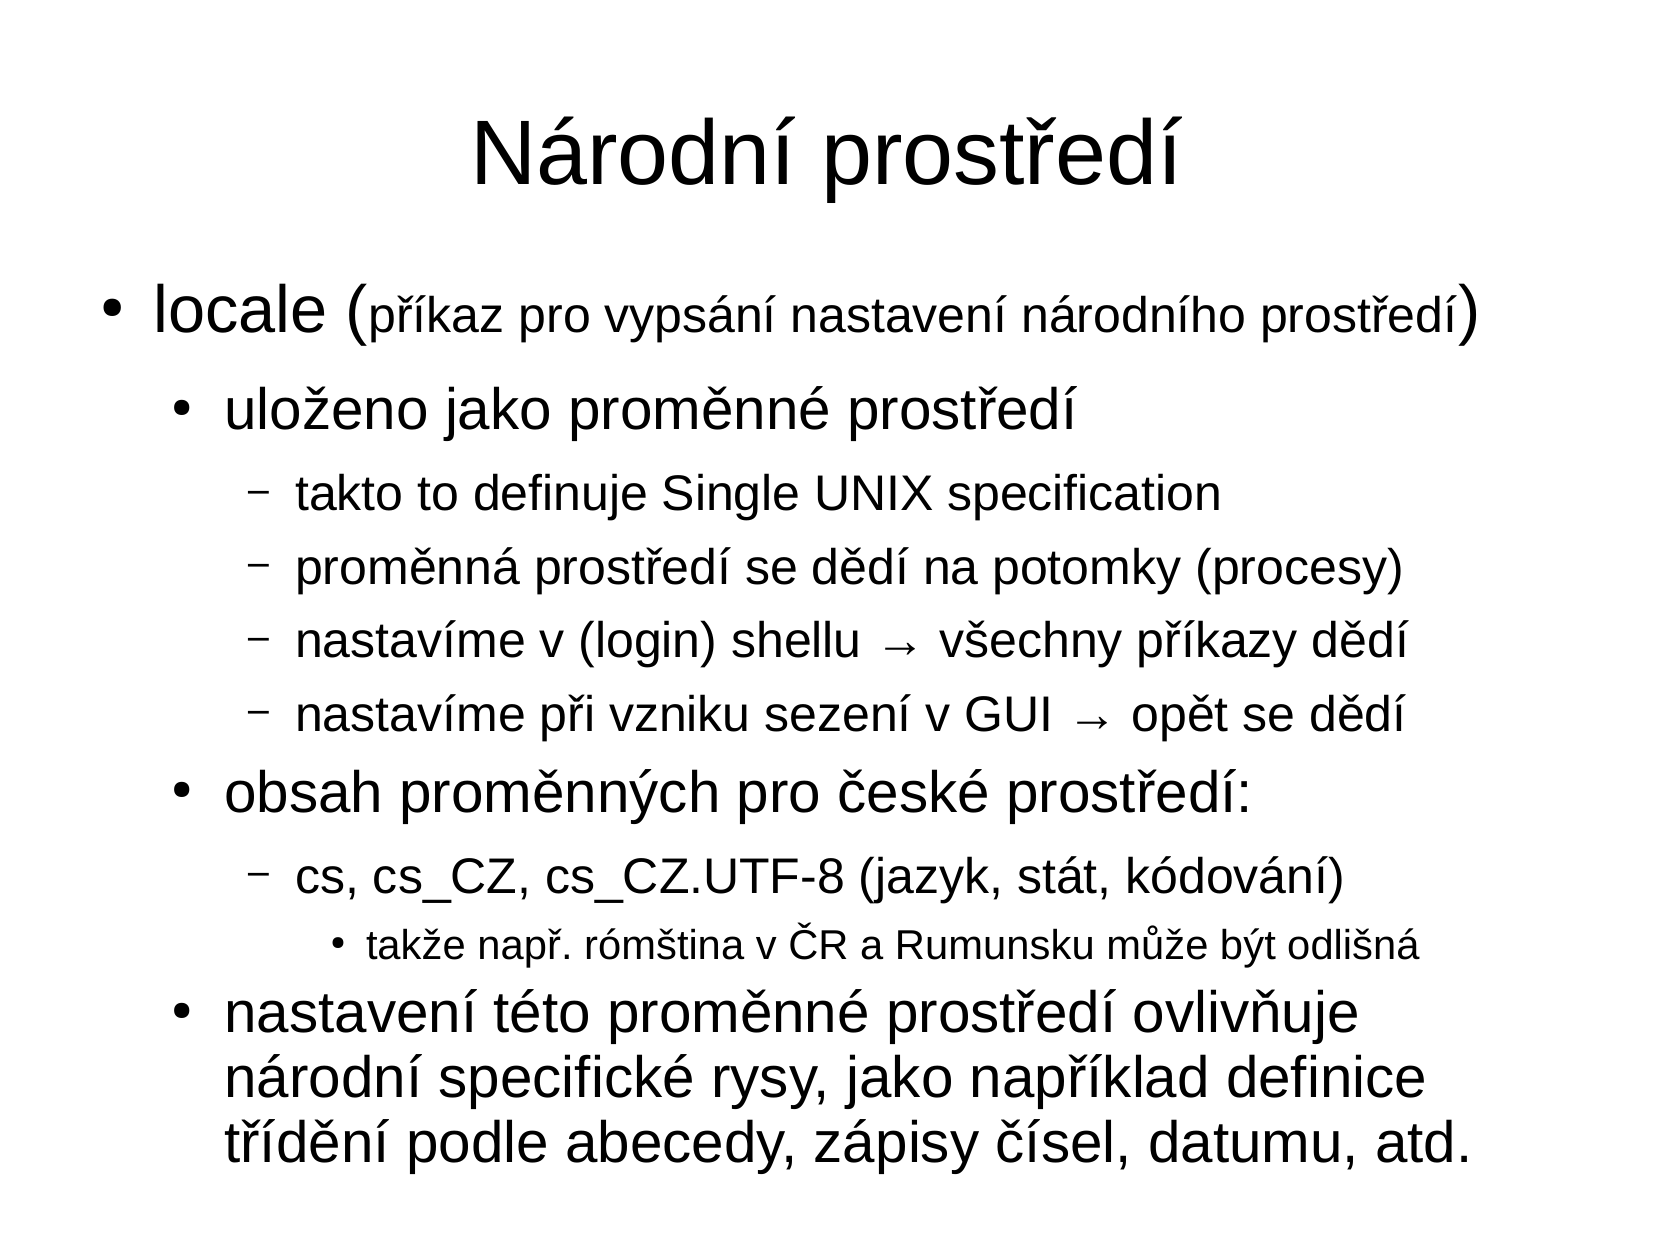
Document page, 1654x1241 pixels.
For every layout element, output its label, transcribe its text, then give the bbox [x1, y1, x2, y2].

list locale (příkaz pro vypsání nastavení národního prostředí) uloženo jako proměnné prostředí takto to definuje Single UNIX specification proměnná prostředí se dědí na potomky (procesy) nastavíme v (login) shellu → všechny příkazy dědí nastavíme při vzniku sezení v GUI → opět se dědí obsah proměnných pro české prostředí: cs, cs_CZ, cs_CZ.UTF-8 (jazyk, stát, kódování) takže např. rómština v ČR a Rumunsku může být odlišná nastavení této proměnné prostředí ovlivňuje národní specifické rysy, jako například definice třídění podle abecedy, zápisy čísel, datumu, atd. [82, 272, 1571, 1175]
title Národní prostředí [82, 56, 1571, 250]
